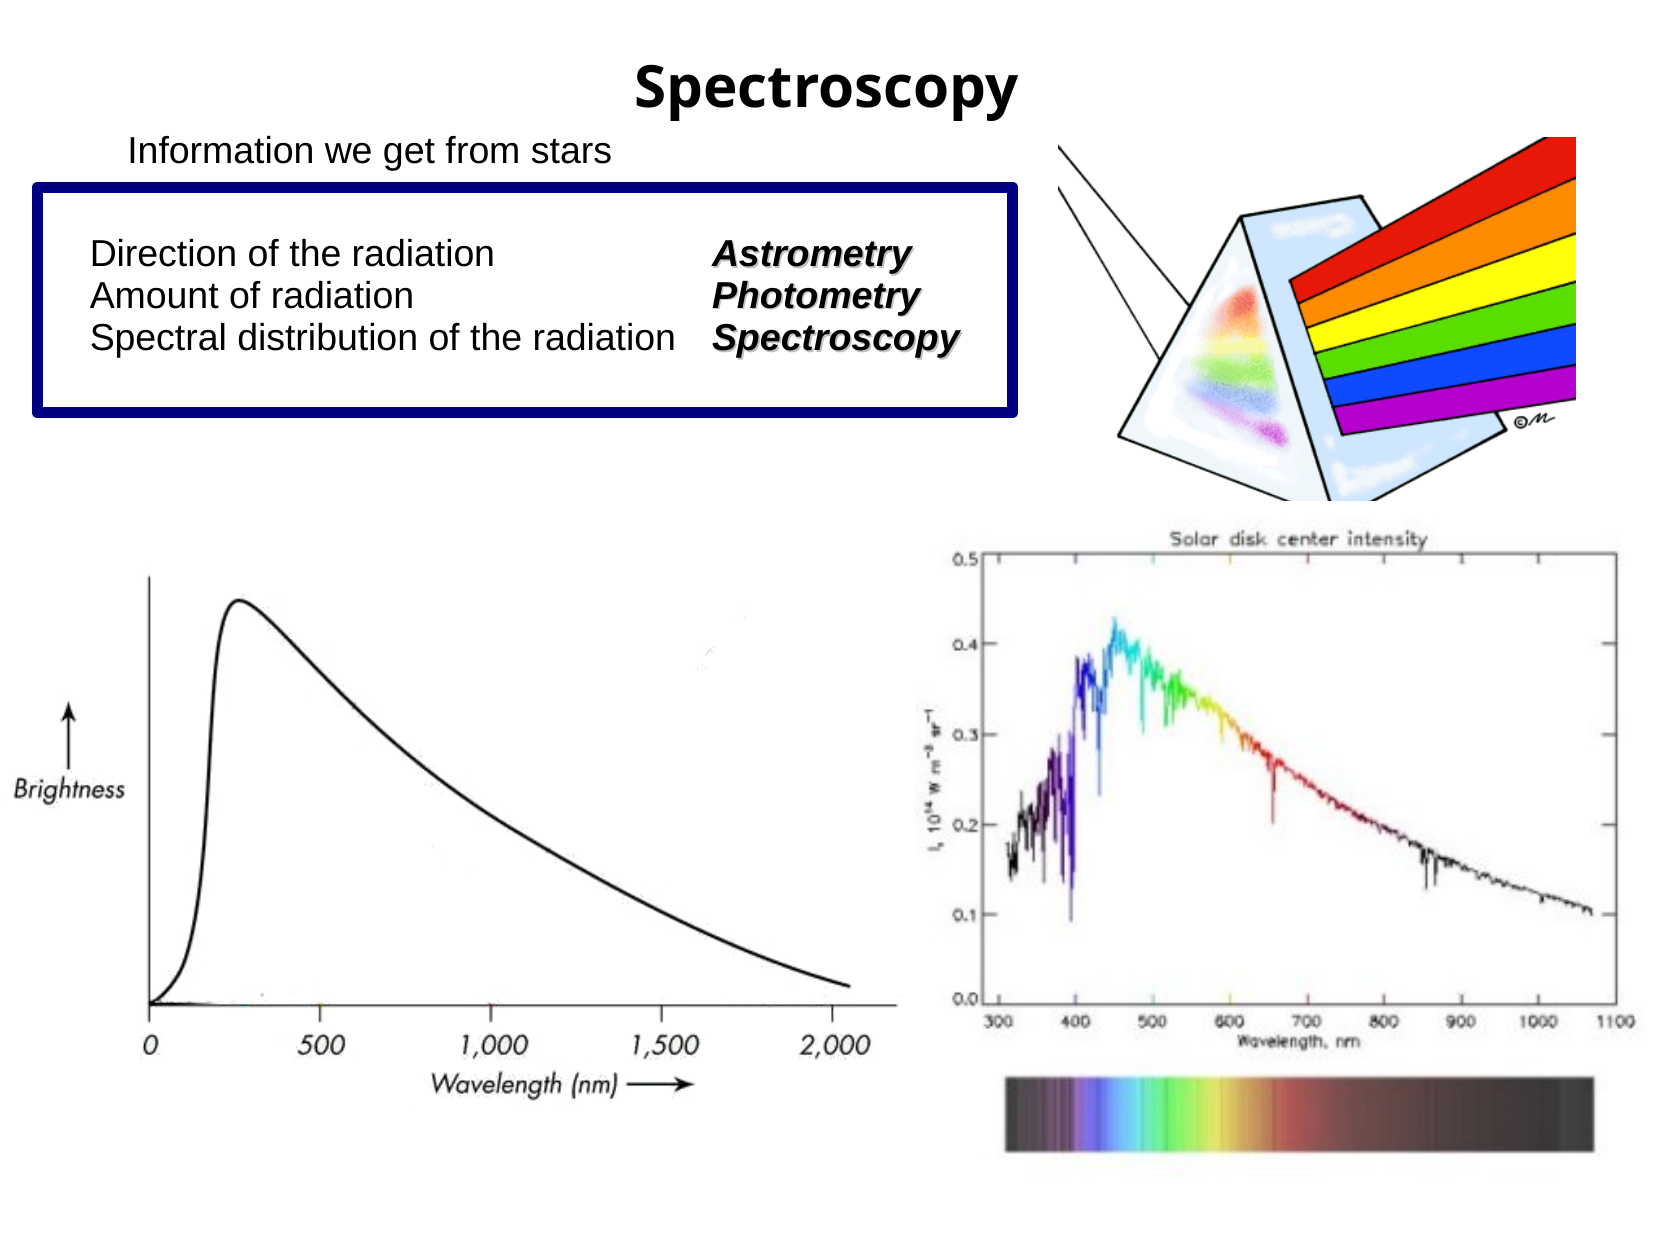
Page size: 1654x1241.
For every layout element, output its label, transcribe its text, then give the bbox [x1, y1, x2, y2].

text_box Astrometry Photometry Spectroscopy [697, 263, 975, 366]
text_box Information we get from stars [112, 121, 1538, 263]
picture [0, 137, 1654, 1201]
text_box Direction of the radiation Amount of radiation Spectral distribution of the radiation [75, 225, 692, 366]
text_box [37, 187, 1013, 413]
text_box Spectroscopy [0, 37, 1654, 121]
